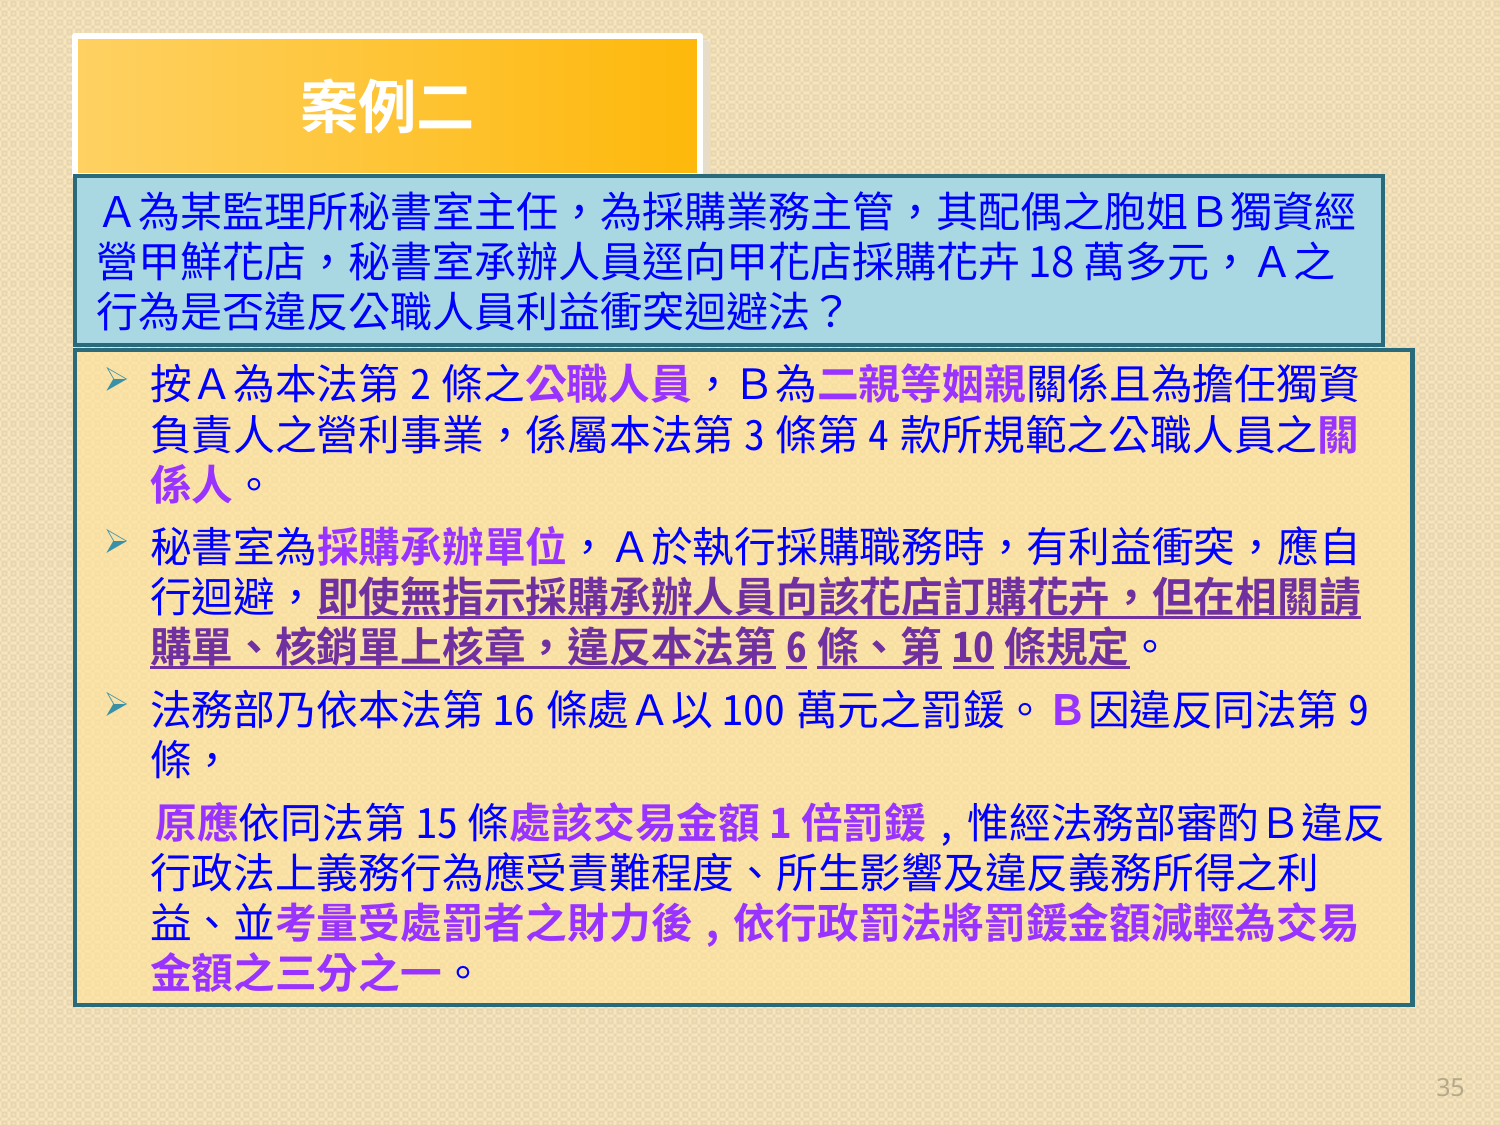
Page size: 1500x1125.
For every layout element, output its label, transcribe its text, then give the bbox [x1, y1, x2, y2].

list 按Ａ為本法第2條之公職人員，Ｂ為二親等姻親關係且為擔任獨資負責人之營利事業，係屬本法第3條第4款所規範之公職人員之關係人。 秘書室為採購承辦單位，Ａ於執行採購職務時，有利益衝突，應自行迴避，即使無指示採購承辦人員向該花店訂購花卉，但在相關請購單、核銷單上核章，違反本法第6條、第10條規定。 法務部乃依本法第16條處Ａ以100萬元之罰鍰。Ｂ因違反同法第9條， 原應依同法第15條處該交易金額1倍罰鍰,惟經法務部審酌Ｂ違反行政法上義務行為應受責難程度、所生影響及違反義務所得之利益、並考量受處罰者之財力後,依行政罰法將罰鍰金額減輕為交易金額之三分之一。 [75, 350, 1413, 1005]
list Ａ為某監理所秘書室主任，為採購業務主管，其配偶之胞姐Ｂ獨資經營甲鮮花店，秘書室承辦人員逕向甲花店採購花卉18萬多元，Ａ之行為是否違反公職人員利益衝突迴避法？ [75, 175, 1383, 346]
picture [0, 0, 1500, 1125]
title 案例二 [75, 35, 700, 174]
slide_number <編號> [1413, 1034, 1488, 1113]
